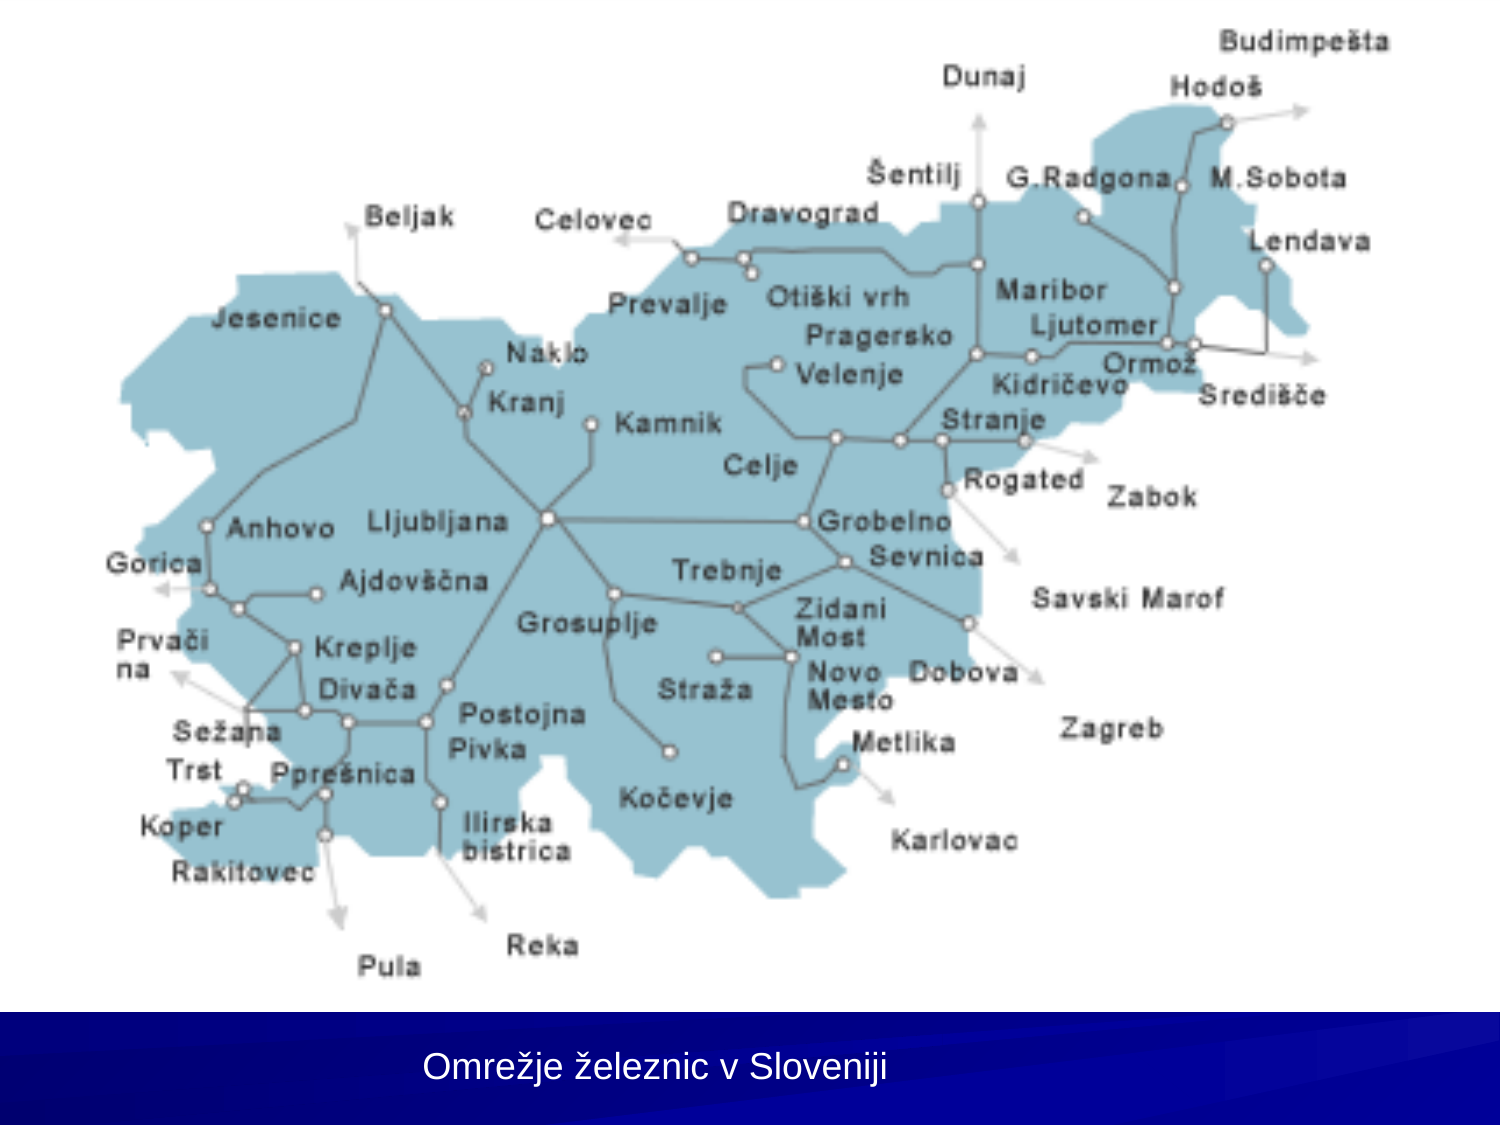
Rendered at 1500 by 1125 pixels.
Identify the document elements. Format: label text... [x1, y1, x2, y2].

text_box Omrežje železnic v Sloveniji [407, 1034, 1471, 1095]
picture [0, 0, 1500, 1012]
